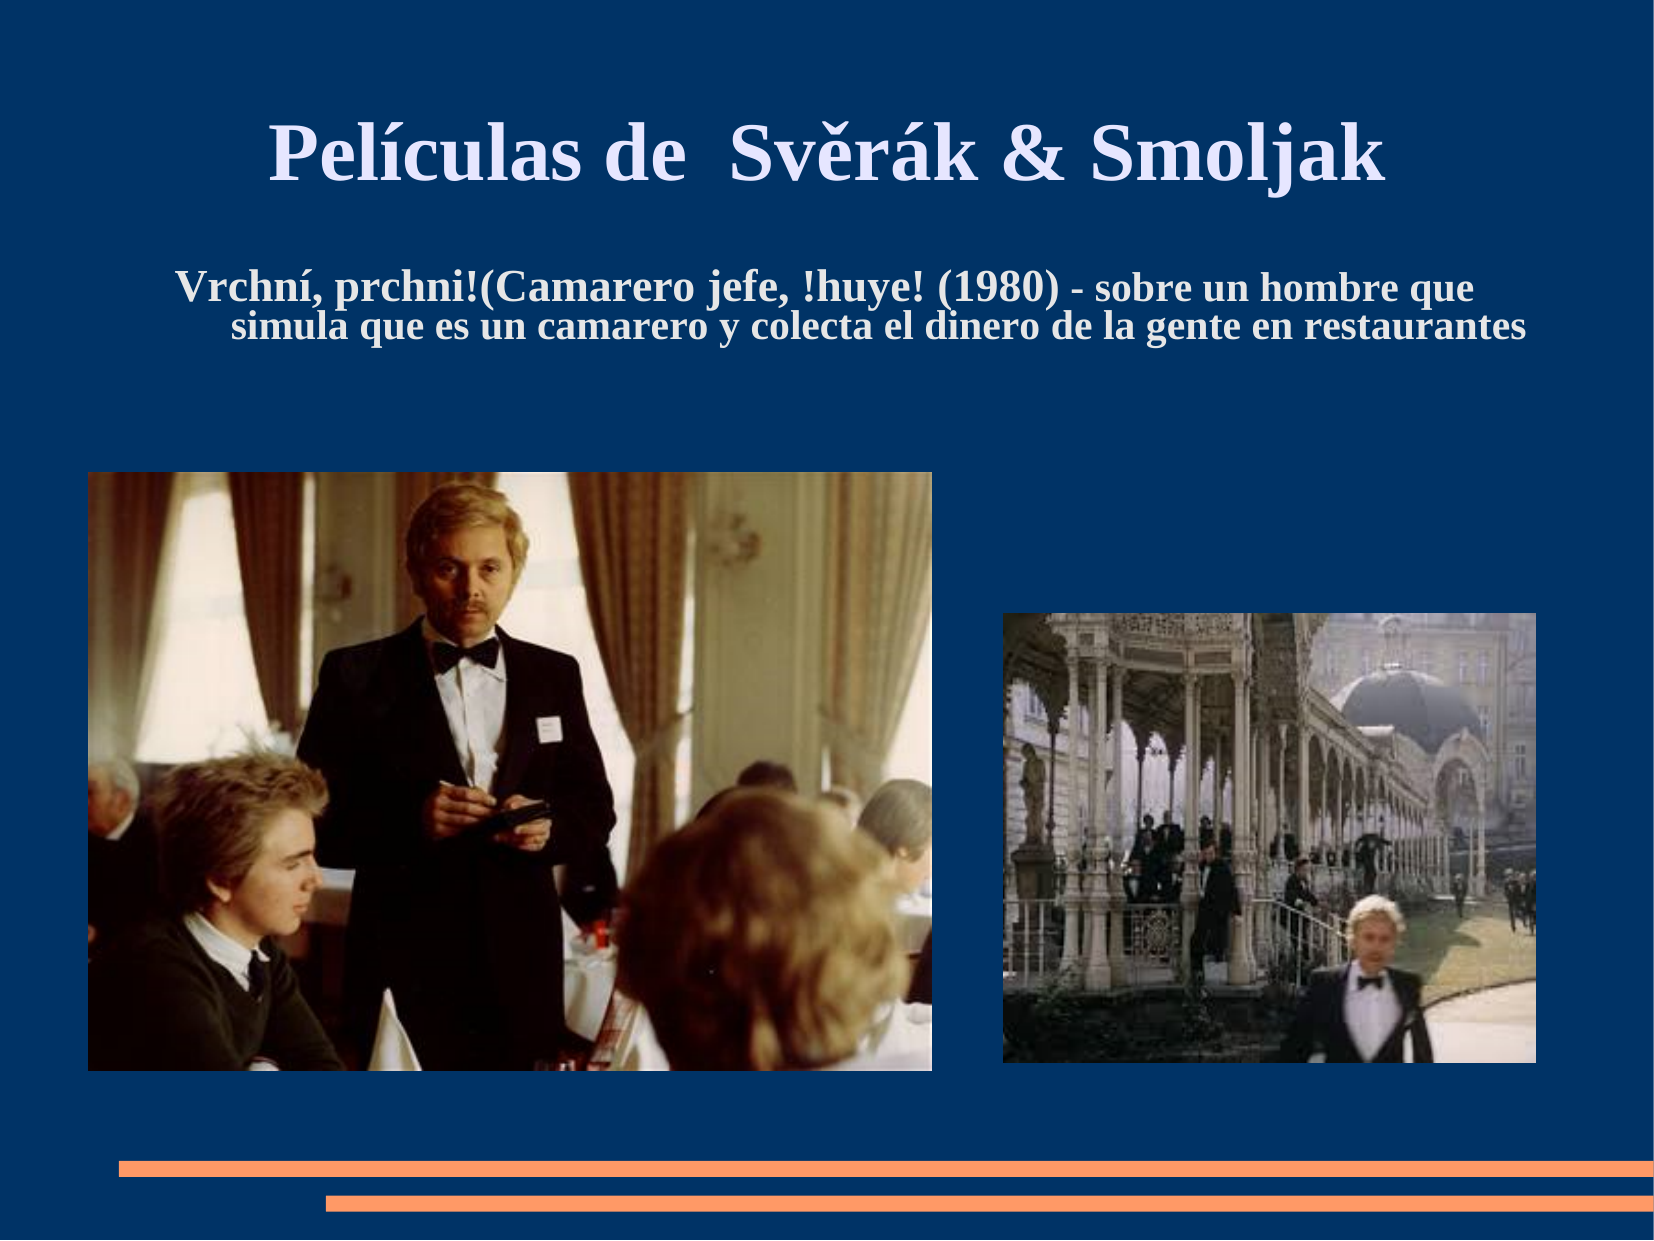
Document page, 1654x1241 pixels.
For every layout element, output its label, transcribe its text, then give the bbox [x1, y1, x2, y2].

title Películas de Svěrák & Smoljak [121, 53, 1534, 247]
list Vrchní, prchni!(Camarero jefe, !huye! (1980) - sobre un hombre que simula que es un camarero y colecta el dinero de la gente en restaurantes [118, 265, 1595, 393]
picture [88, 472, 932, 1071]
picture [1003, 613, 1536, 1064]
